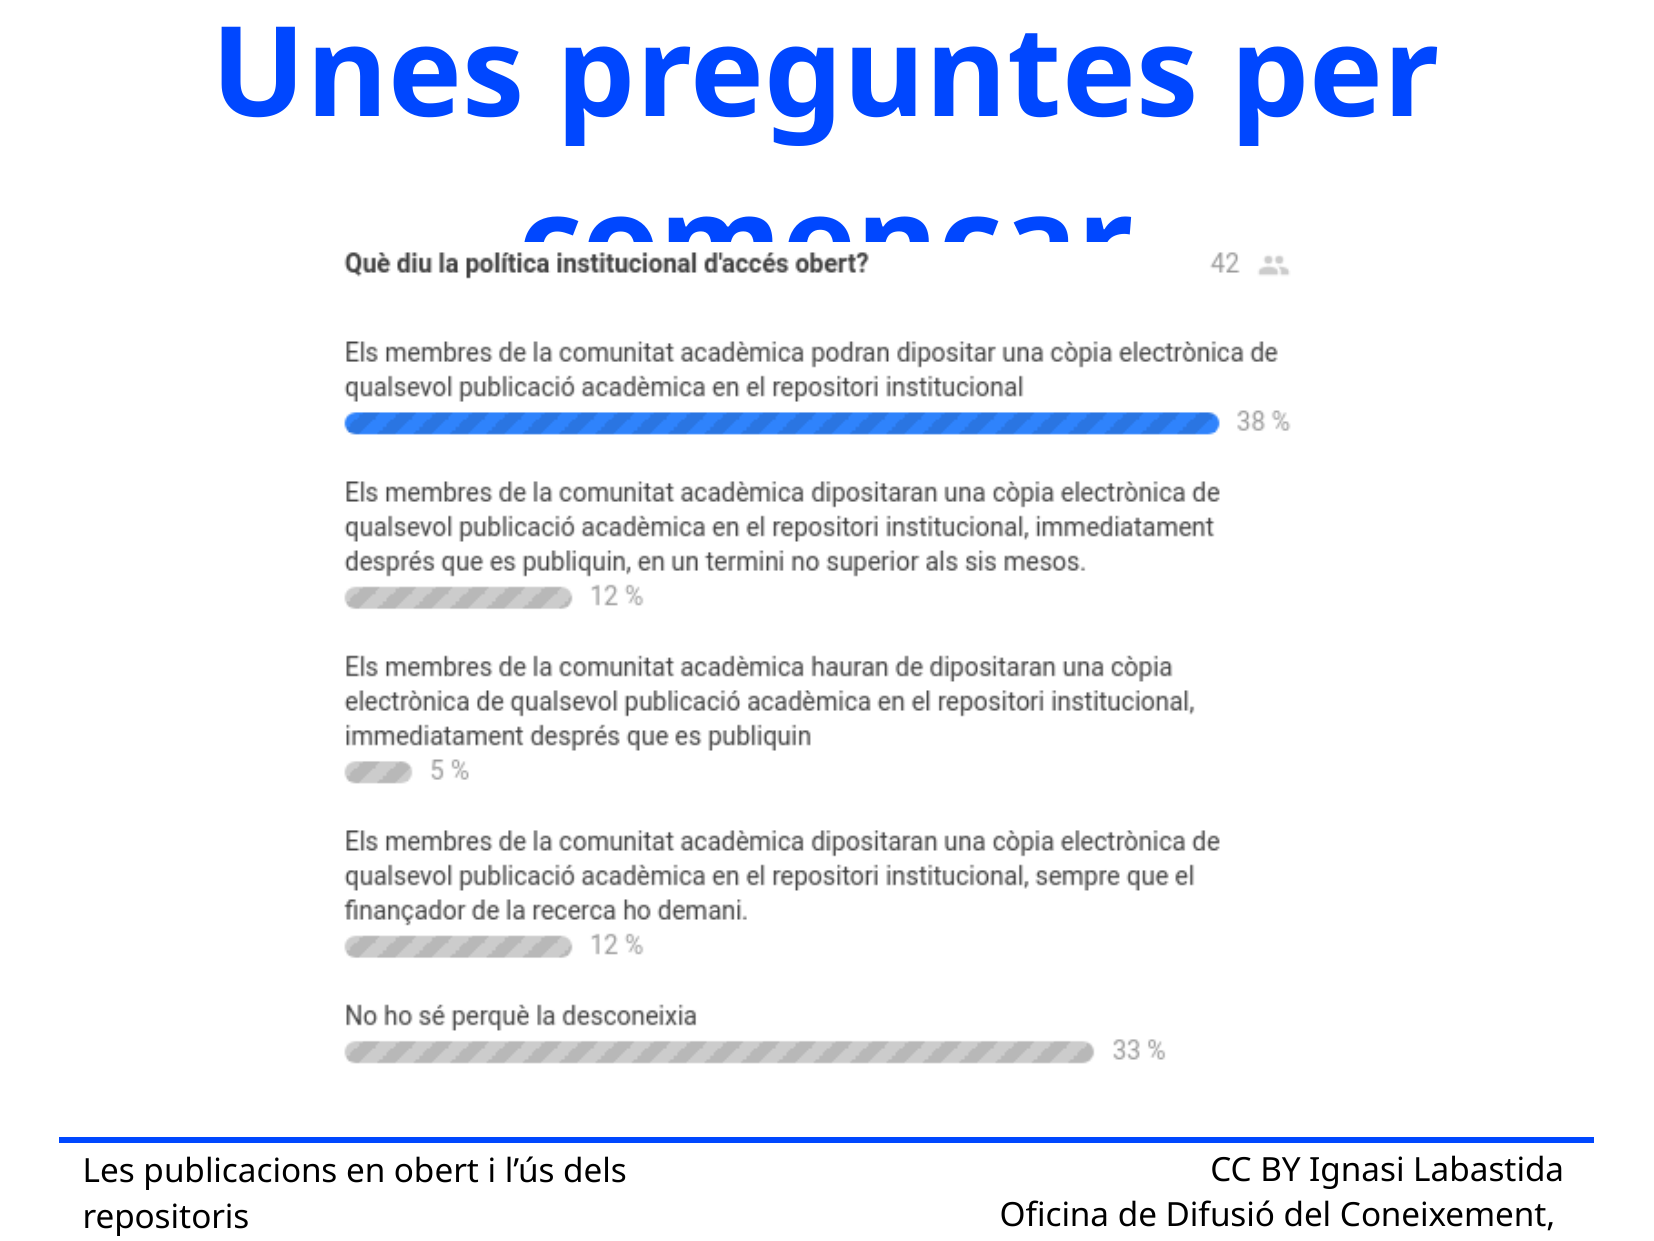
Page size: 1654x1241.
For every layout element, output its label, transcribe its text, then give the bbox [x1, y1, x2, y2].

picture [327, 242, 1327, 1098]
title Unes preguntes per començar [82, 49, 1571, 257]
